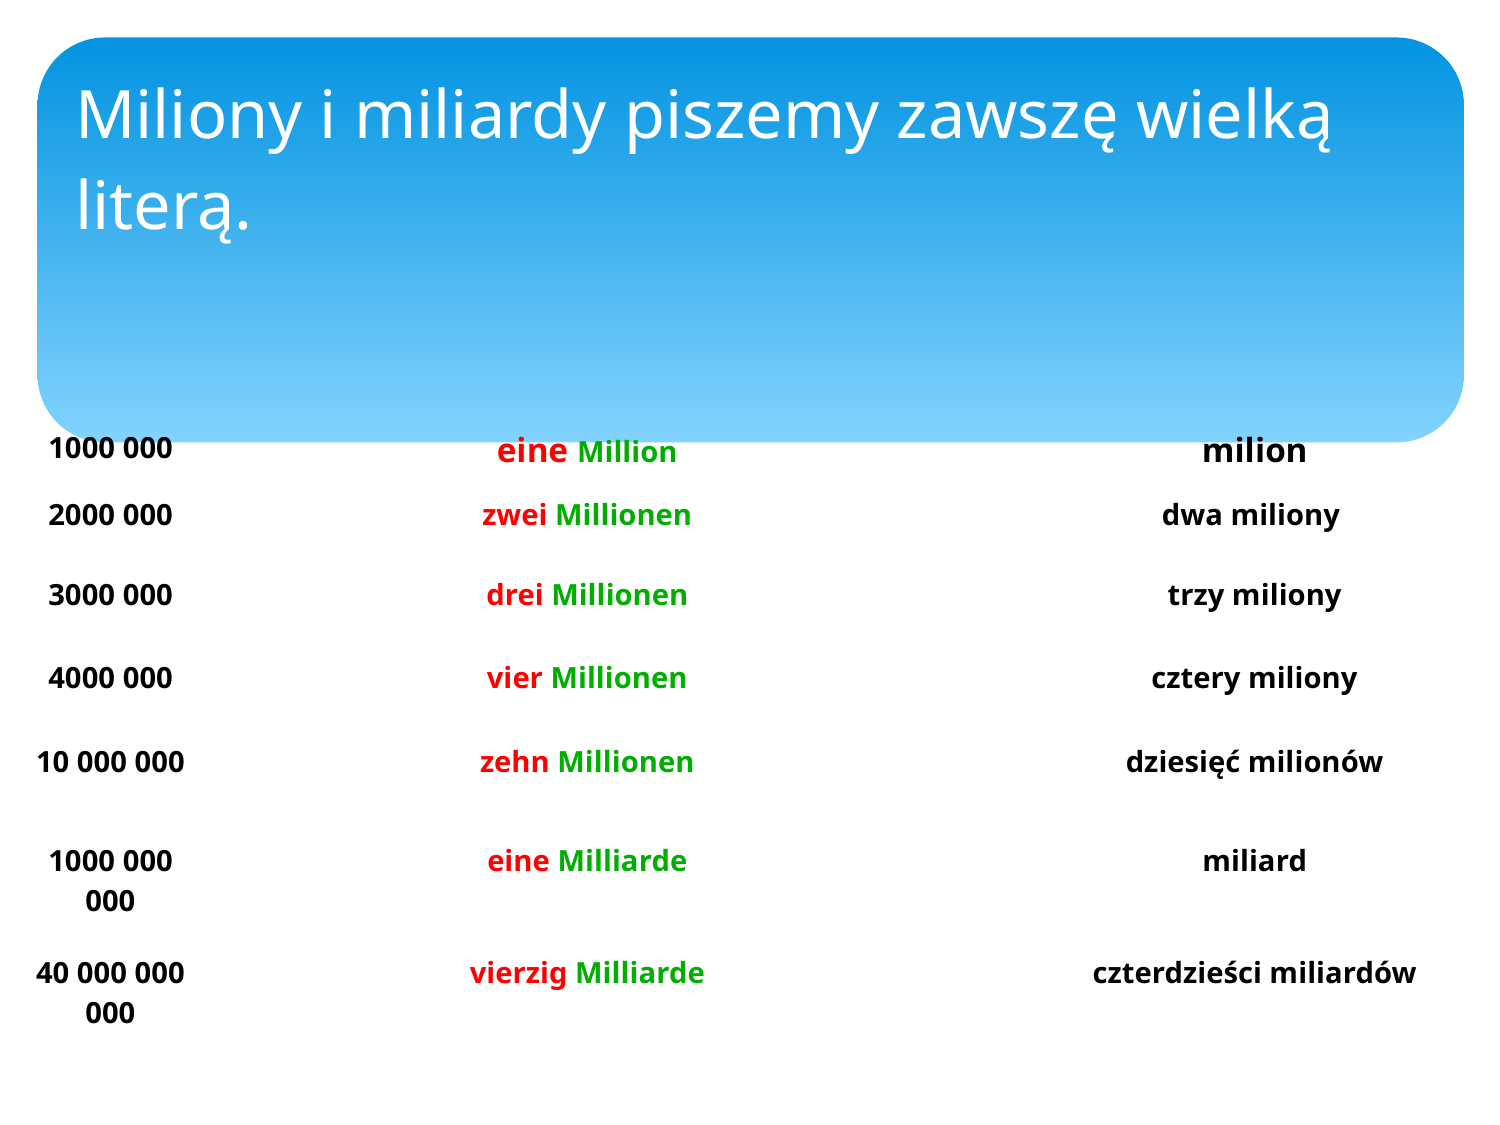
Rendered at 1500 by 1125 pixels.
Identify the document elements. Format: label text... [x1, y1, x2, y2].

table_cell 40 000 000 000 [30, 950, 192, 1070]
table_cell 4000 000 [30, 655, 192, 739]
table_cell dziesięć milionów [983, 739, 1500, 838]
table_cell dwa miliony [983, 492, 1500, 573]
table_cell zwei Millionen [192, 492, 983, 573]
title Miliony i miliardy piszemy zawszę wielką literą. [75, 55, 1425, 262]
table_cell 1000 000 [30, 425, 192, 492]
table_header [30, 354, 192, 425]
table_cell eine Million [192, 425, 983, 492]
table_cell 1000 000 000 [30, 838, 192, 950]
table_cell milion [983, 425, 1500, 492]
table_cell miliard [983, 838, 1500, 950]
table_cell vier Millionen [192, 655, 983, 739]
table_cell eine Milliarde [192, 838, 983, 950]
table_header [983, 354, 1500, 425]
table_cell cztery miliony [983, 655, 1500, 739]
table_cell trzy miliony [983, 573, 1500, 655]
table_cell 10 000 000 [30, 739, 192, 838]
table_cell 3000 000 [30, 573, 192, 655]
table_cell zehn Millionen [192, 739, 983, 838]
table_cell vierzig Milliarde [192, 950, 983, 1070]
table_cell 2000 000 [30, 492, 192, 573]
table_cell drei Millionen [192, 573, 983, 655]
table_header [192, 354, 983, 425]
table_cell czterdzieści miliardów [983, 950, 1500, 1070]
